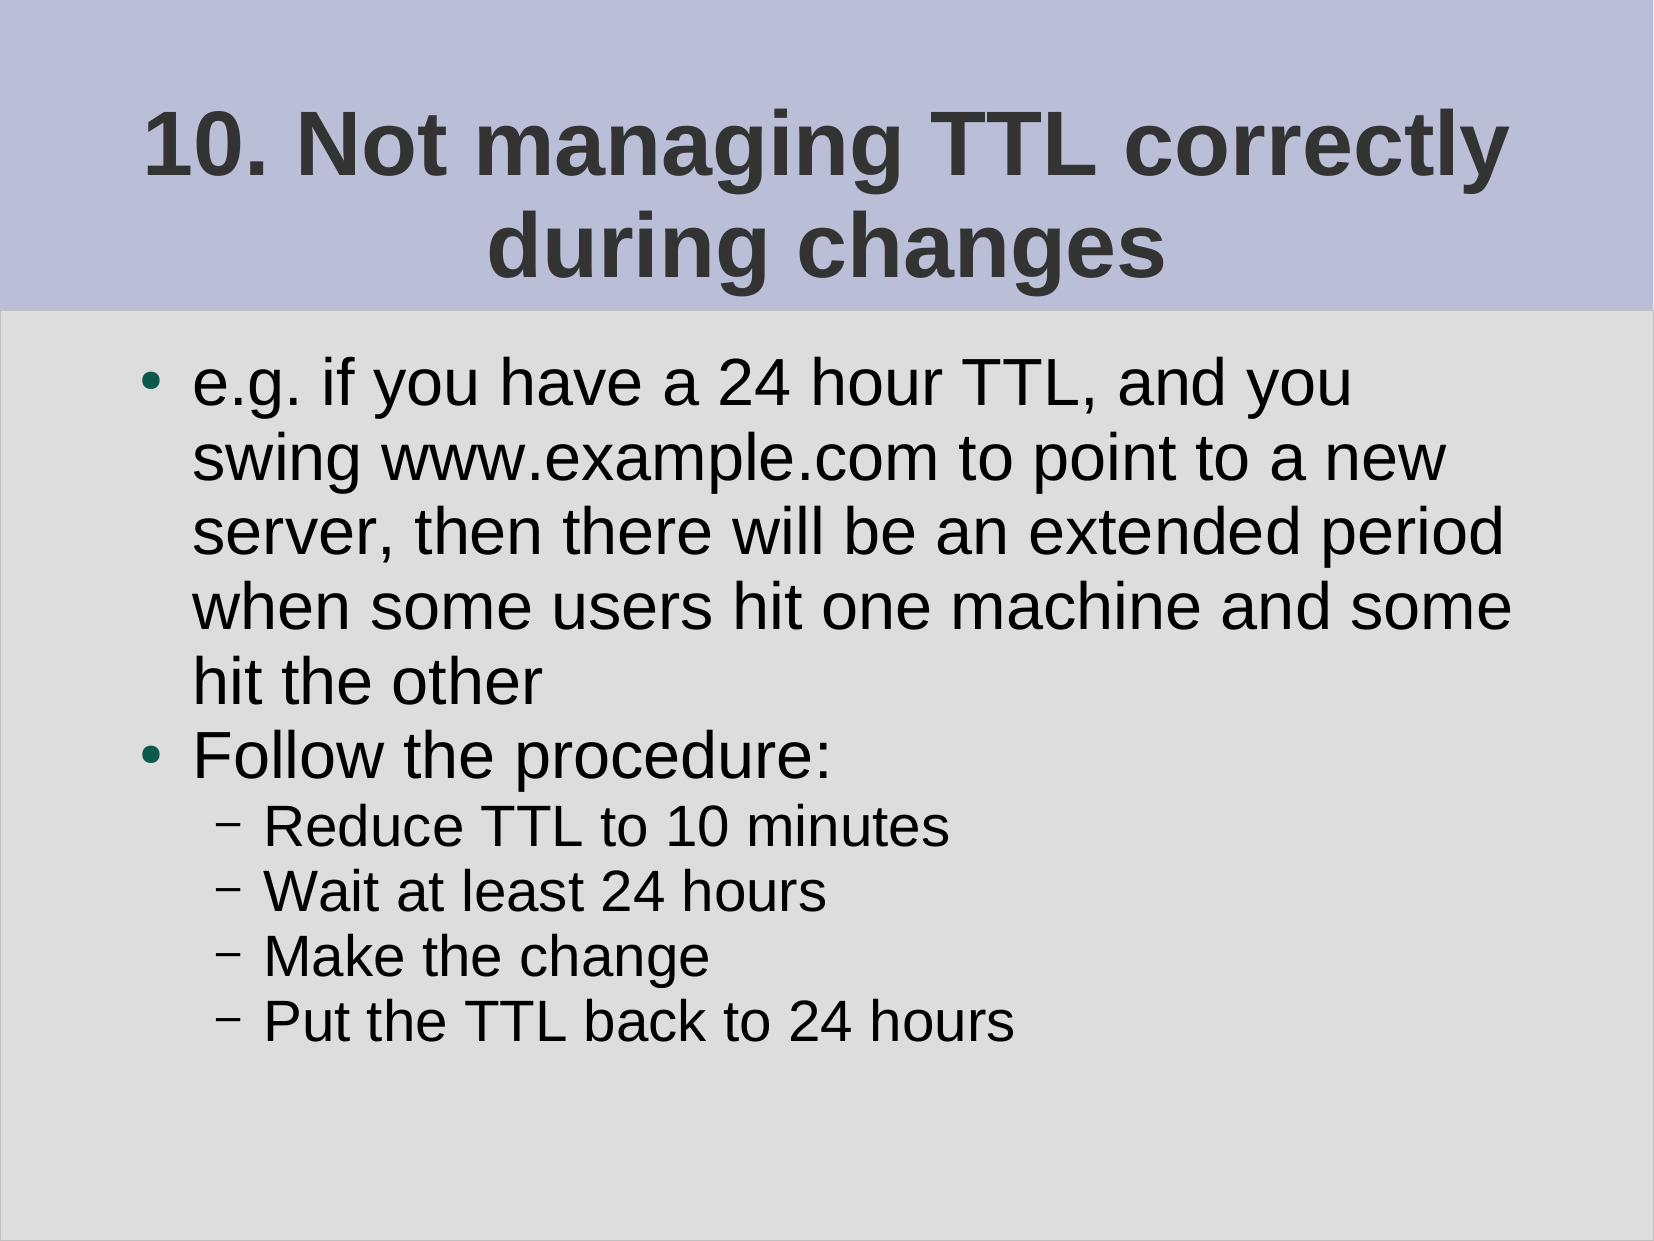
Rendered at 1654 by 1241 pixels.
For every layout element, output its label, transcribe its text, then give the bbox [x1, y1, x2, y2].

list e.g. if you have a 24 hour TTL, and you swing www.example.com to point to a new server, then there will be an extended period when some users hit one machine and some hit the other Follow the procedure: Reduce TTL to 10 minutes Wait at least 24 hours Make the change Put the TTL back to 24 hours [121, 344, 1534, 1127]
title 10. Not managing TTL correctly during changes [121, 91, 1534, 299]
